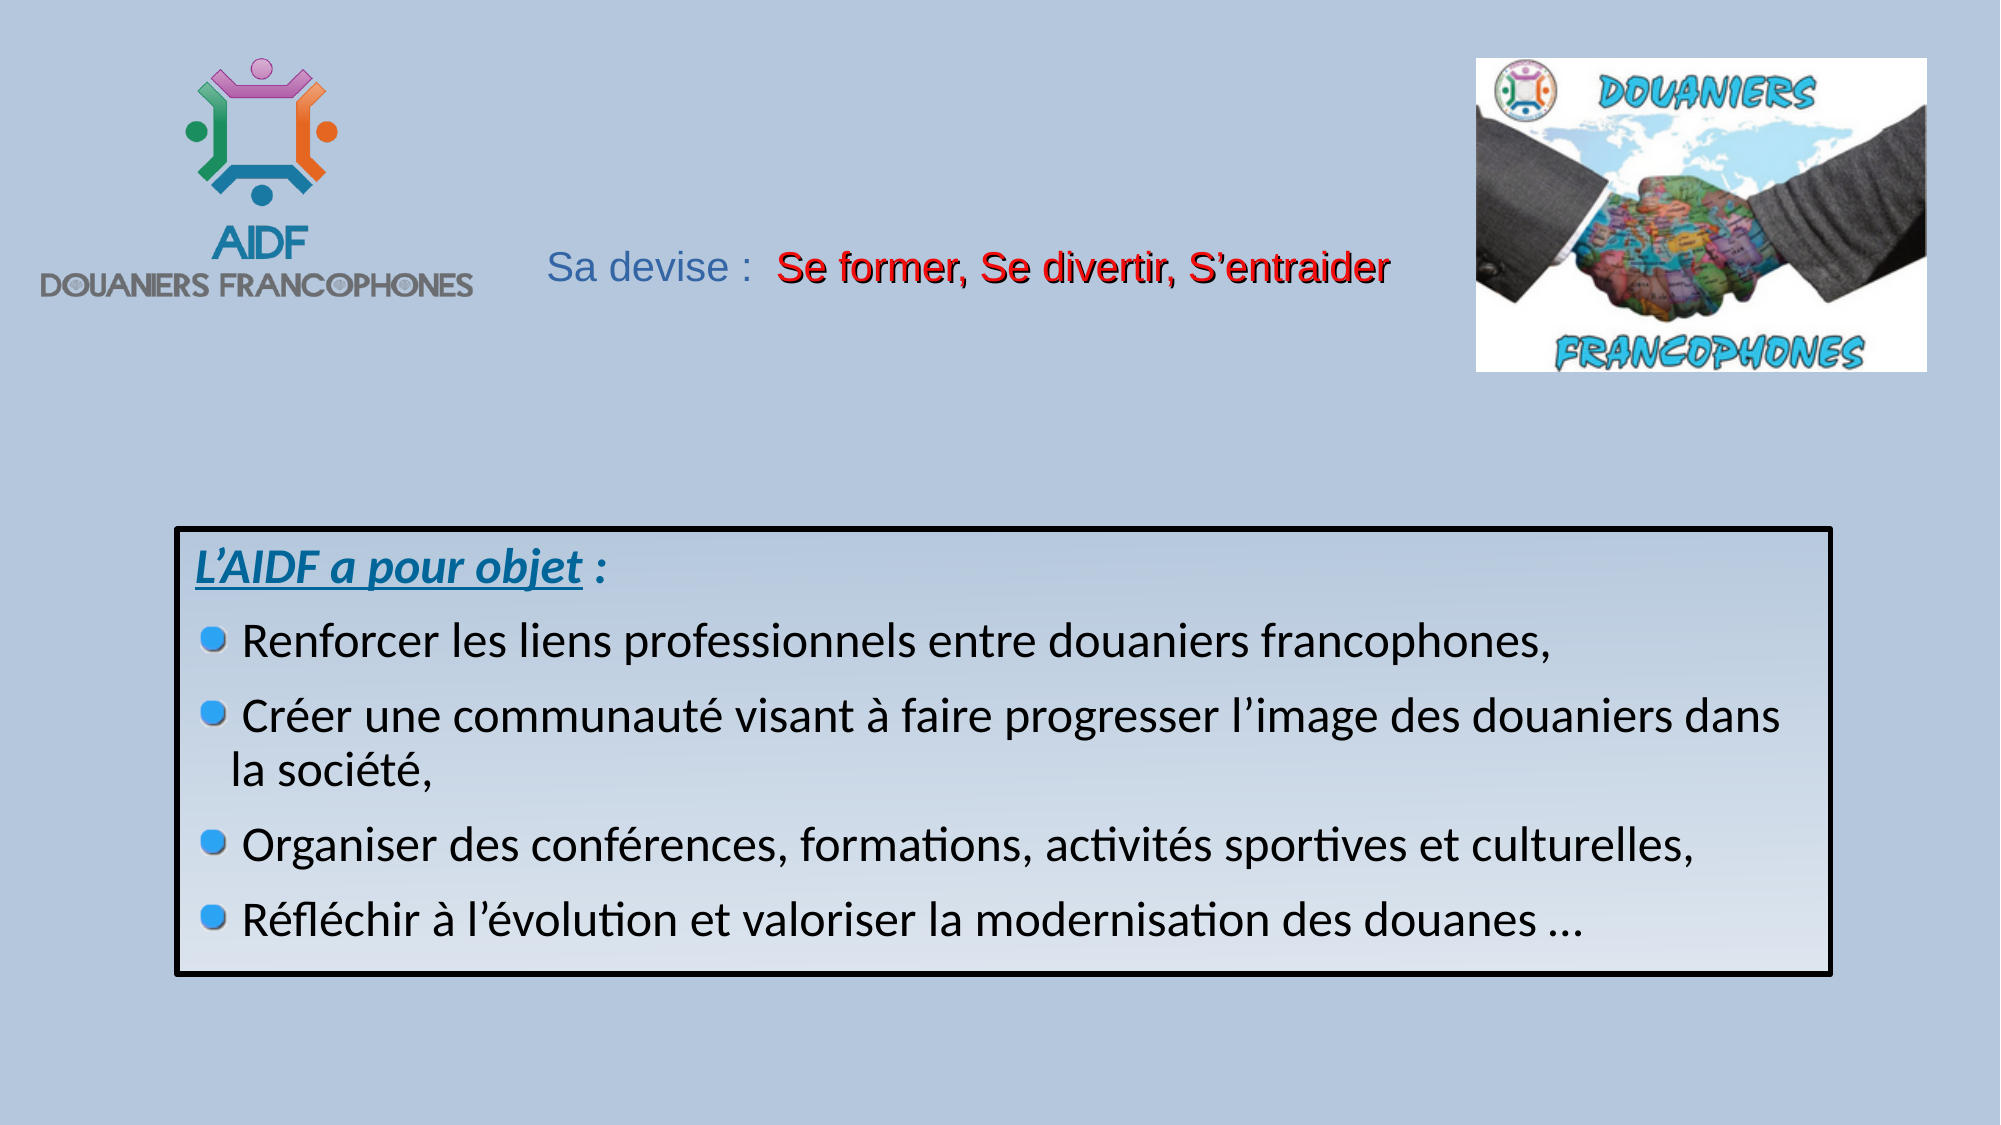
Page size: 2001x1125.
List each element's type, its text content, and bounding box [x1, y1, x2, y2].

picture [41, 58, 473, 297]
picture [195, 695, 231, 731]
picture [195, 621, 231, 657]
picture [195, 899, 231, 935]
picture [1476, 58, 1927, 372]
text_box Sa devise : Se former, Se divertir, S’entraider [531, 236, 1418, 298]
text_box L’AIDF a pour objet : Renforcer les liens professionnels entre douaniers francophones, Créer une communauté visant à faire progresser l’image des douaniers dans la société, Organiser des conférences, formations, activités sportives et culturelles, Réfléchir à l’évolution et valoriser la modernisation des douanes … [177, 529, 1831, 975]
picture [195, 824, 231, 860]
